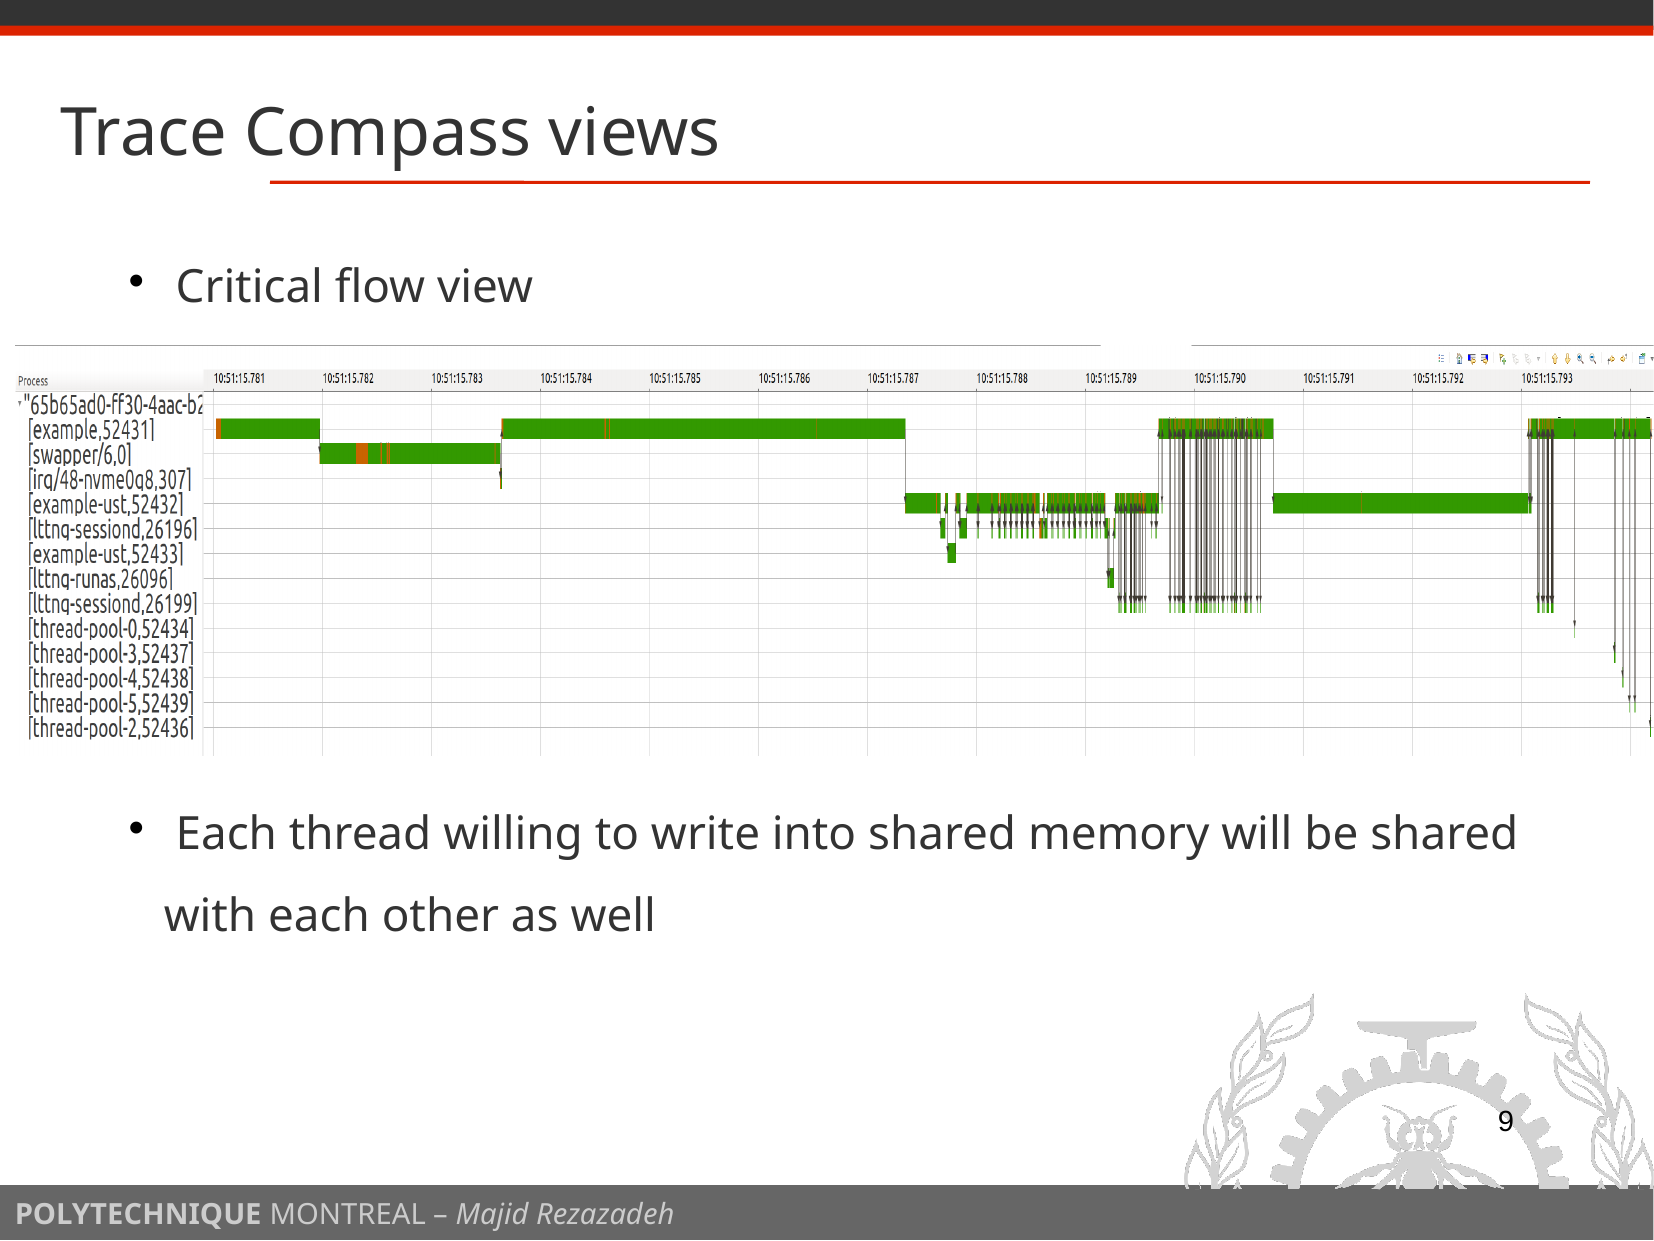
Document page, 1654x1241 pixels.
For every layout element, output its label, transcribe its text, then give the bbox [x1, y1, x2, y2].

text_box Critical flow view Each thread willing to write into shared memory will be shared with each other as well [73, 756, 1590, 919]
picture [15, 345, 1654, 756]
text_box Trace Compass views [60, 37, 1590, 180]
text_box POLYTECHNIQUE MONTREAL – Majid Rezazadeh [0, 1185, 1654, 1240]
text_box [0, 0, 1654, 36]
text_box Critical flow view Each thread willing to write into shared memory will be shared with each other as well [73, 221, 1590, 345]
picture [1184, 967, 1654, 1216]
text_box 9 [1483, 1095, 1543, 1156]
